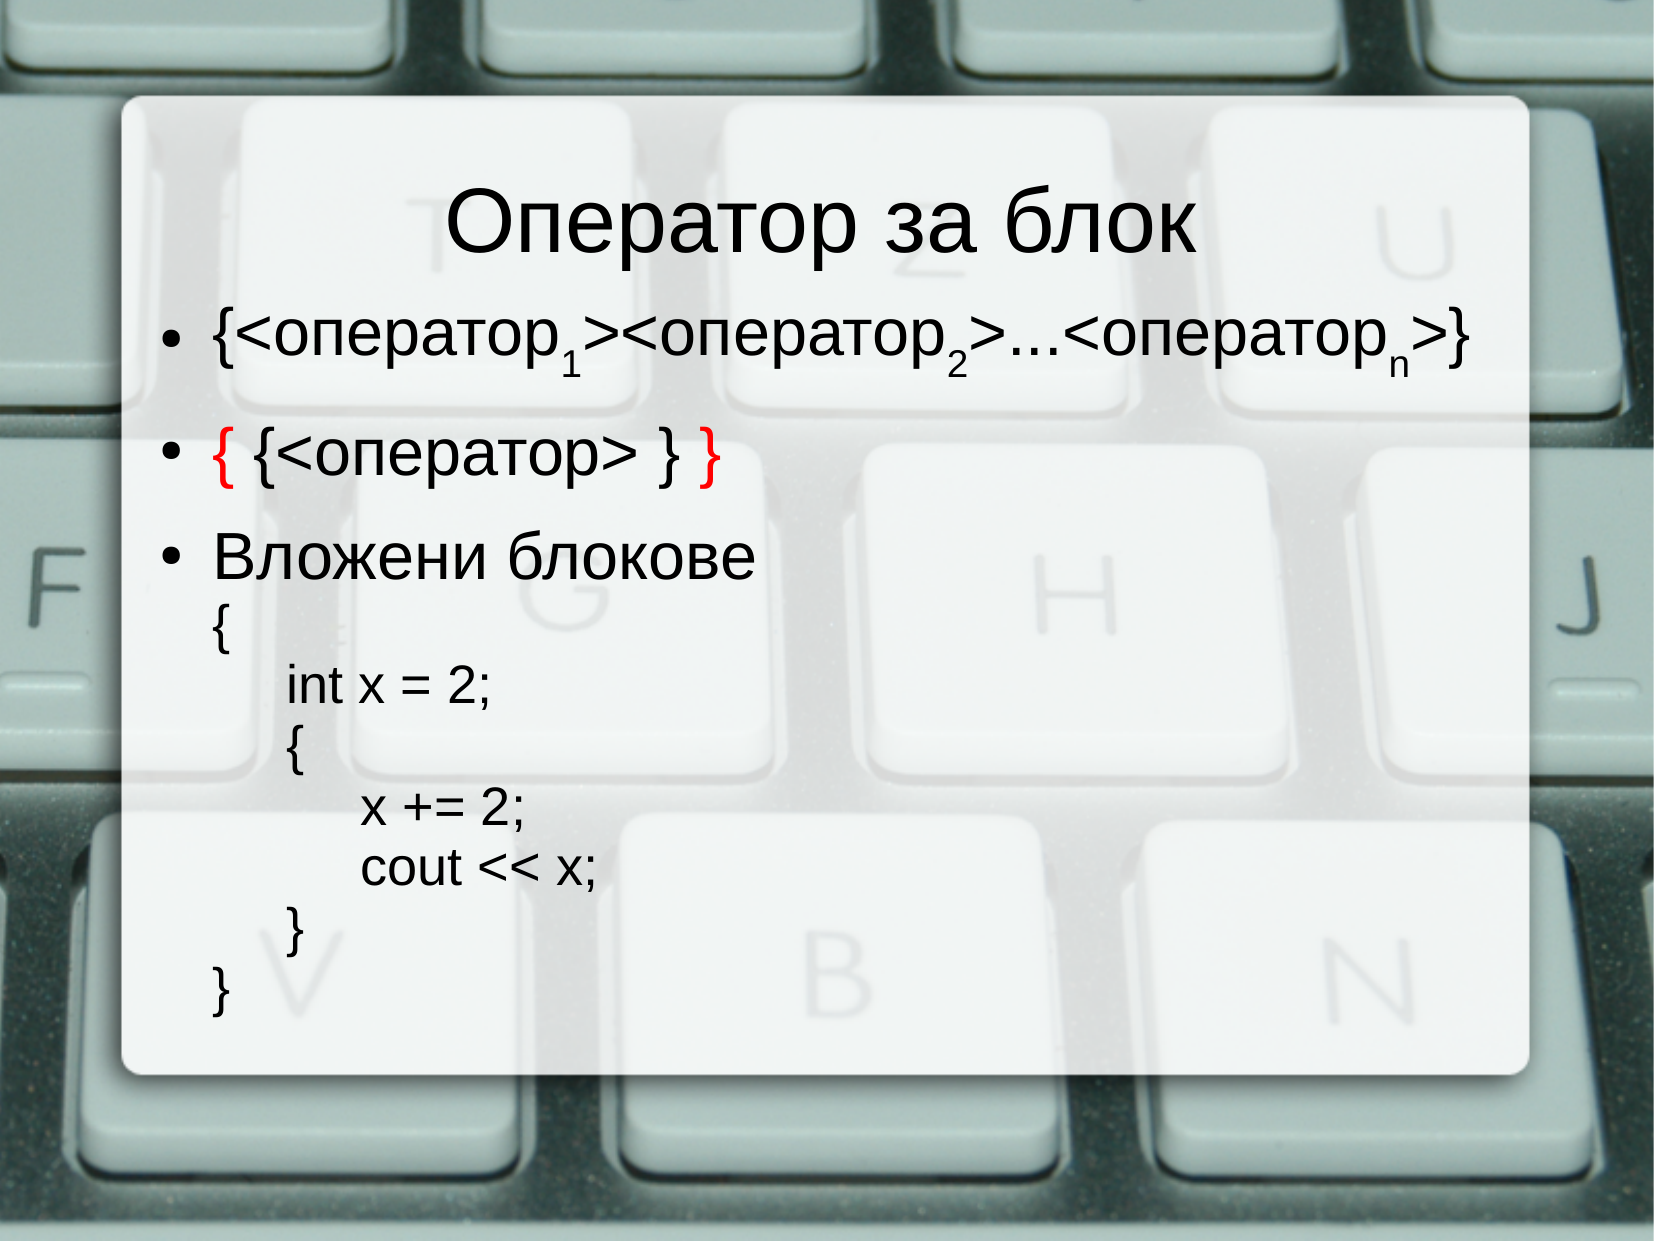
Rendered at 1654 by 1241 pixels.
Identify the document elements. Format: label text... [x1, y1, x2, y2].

picture [0, 0, 1654, 1241]
list {<оператор1><оператор2>...<операторn>} { {<оператор> } } Вложени блокове { int x = 2; { x += 2; cout << x; } } [141, 295, 1501, 1019]
title Оператор за блок [135, 117, 1506, 325]
